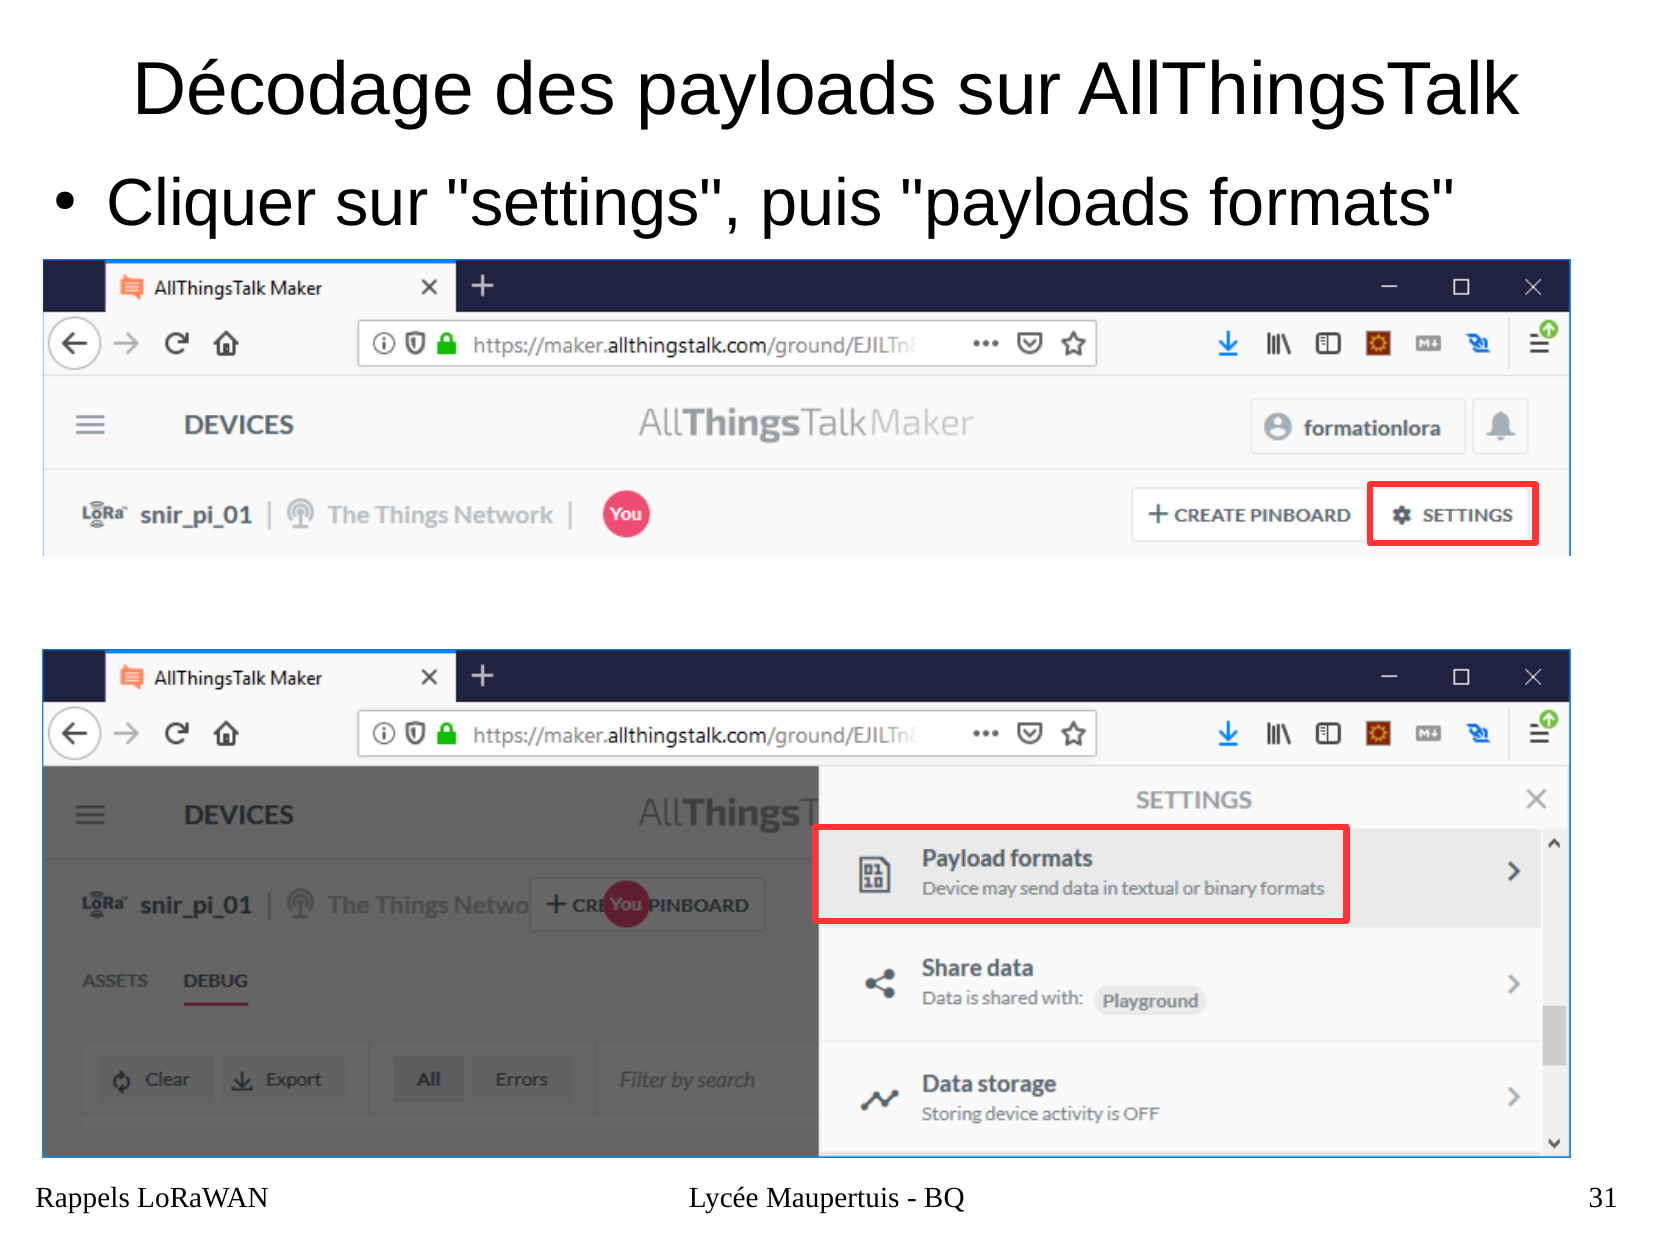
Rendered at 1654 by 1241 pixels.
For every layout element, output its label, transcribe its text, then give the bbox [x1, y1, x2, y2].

picture [42, 649, 1571, 1158]
picture [42, 259, 1571, 556]
list Cliquer sur "settings", puis "payloads formats" [35, 165, 1619, 331]
title Décodage des payloads sur AllThingsTalk [35, 35, 1619, 142]
